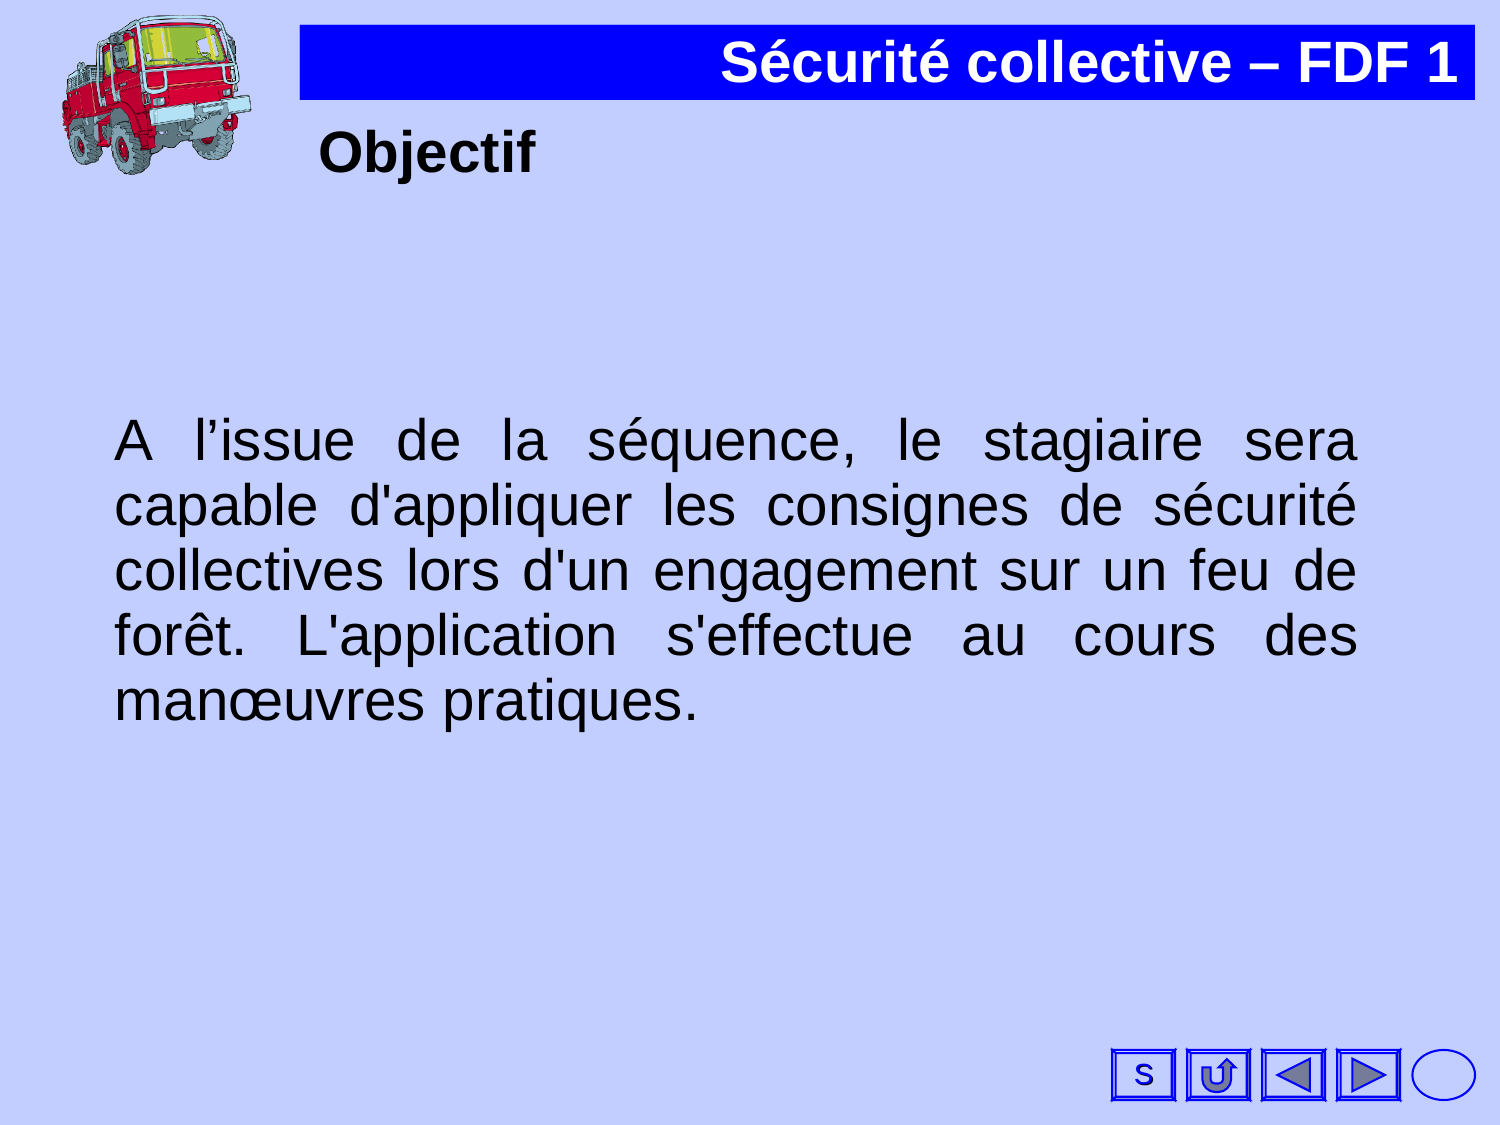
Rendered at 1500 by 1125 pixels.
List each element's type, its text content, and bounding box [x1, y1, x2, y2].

text_box [1412, 1049, 1476, 1101]
text_box Sécurité collective – FDF 1 [299, 24, 1475, 100]
list A l’issue de la séquence, le stagiaire sera capable d'appliquer les consignes de sécurité collectives lors d'un engagement sur un feu de forêt. L'application s'effectue au cours des manœuvres pratiques. [99, 399, 1375, 740]
text_box Objectif [303, 112, 552, 193]
